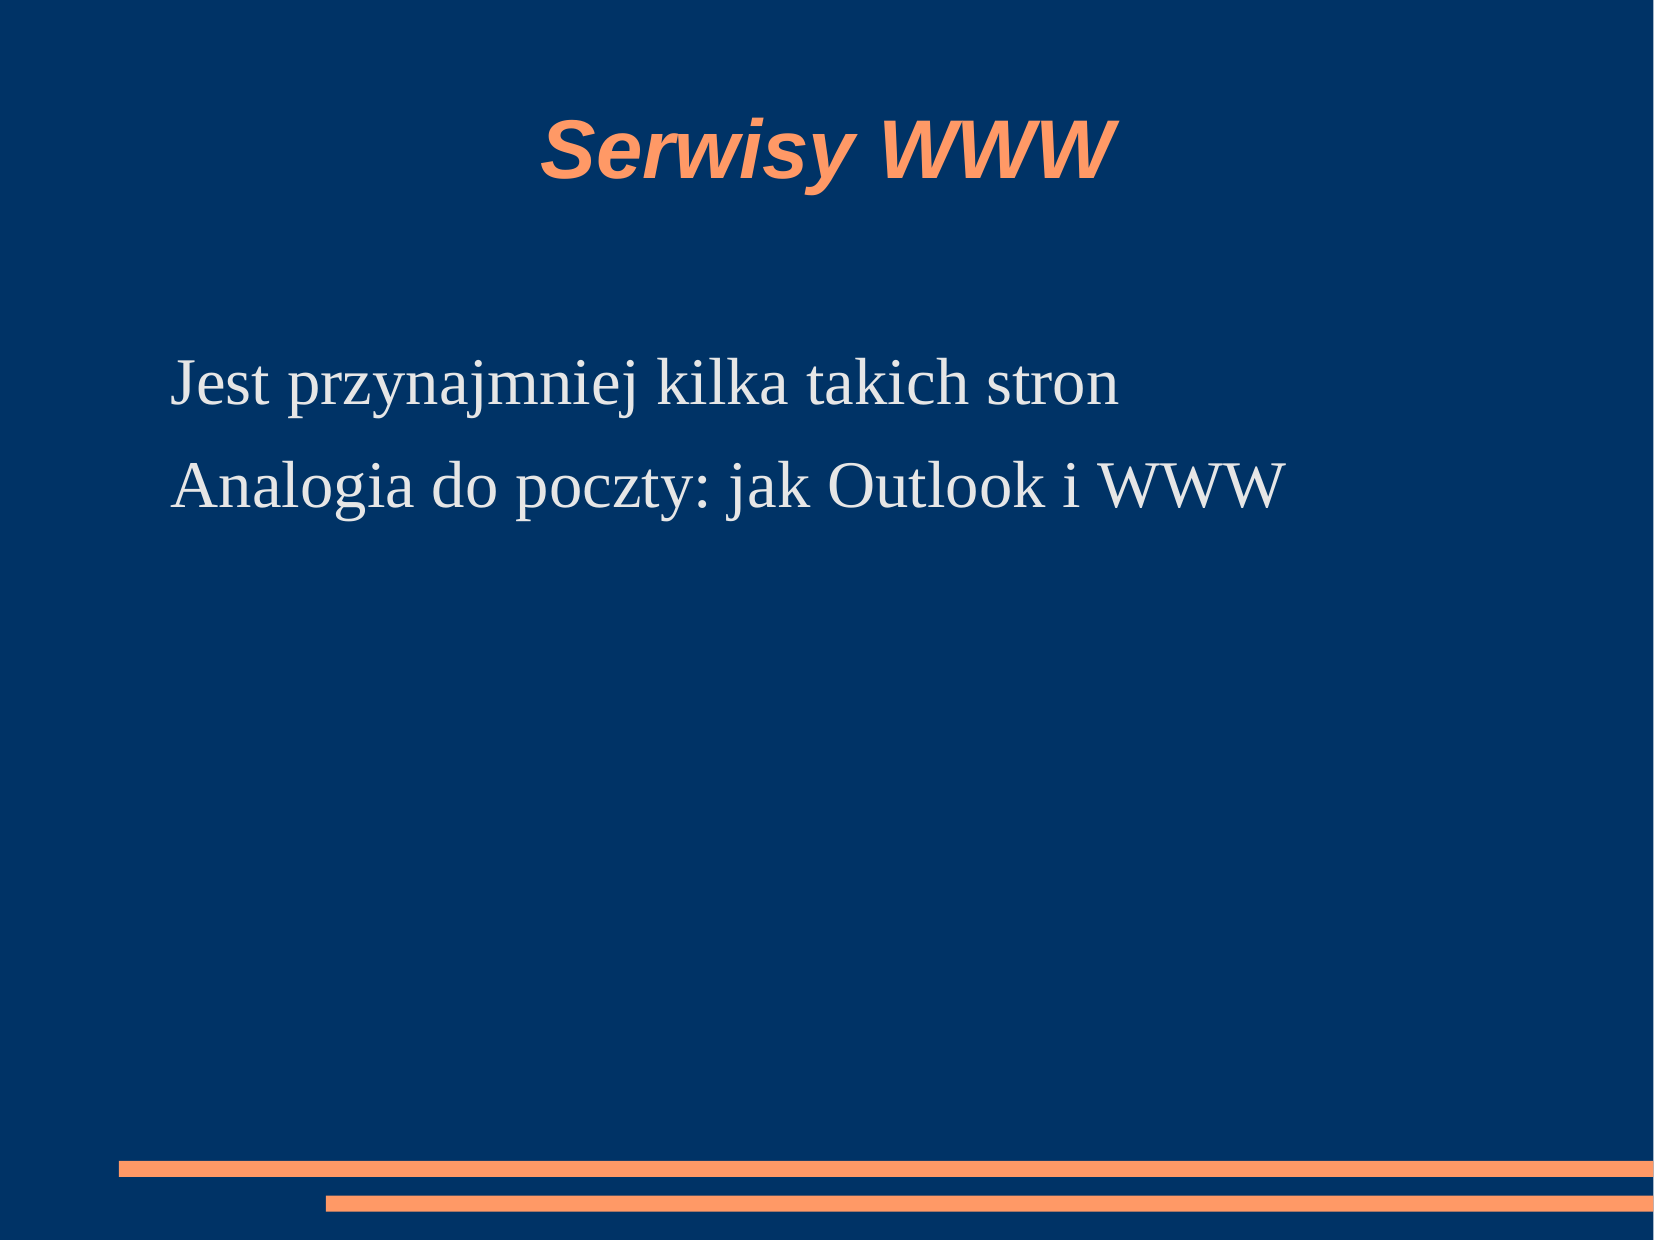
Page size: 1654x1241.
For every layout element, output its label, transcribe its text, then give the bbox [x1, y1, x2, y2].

title Serwisy WWW [121, 46, 1534, 254]
list Jest przynajmniej kilka takich stron Analogia do poczty: jak Outlook i WWW [152, 344, 1534, 1127]
